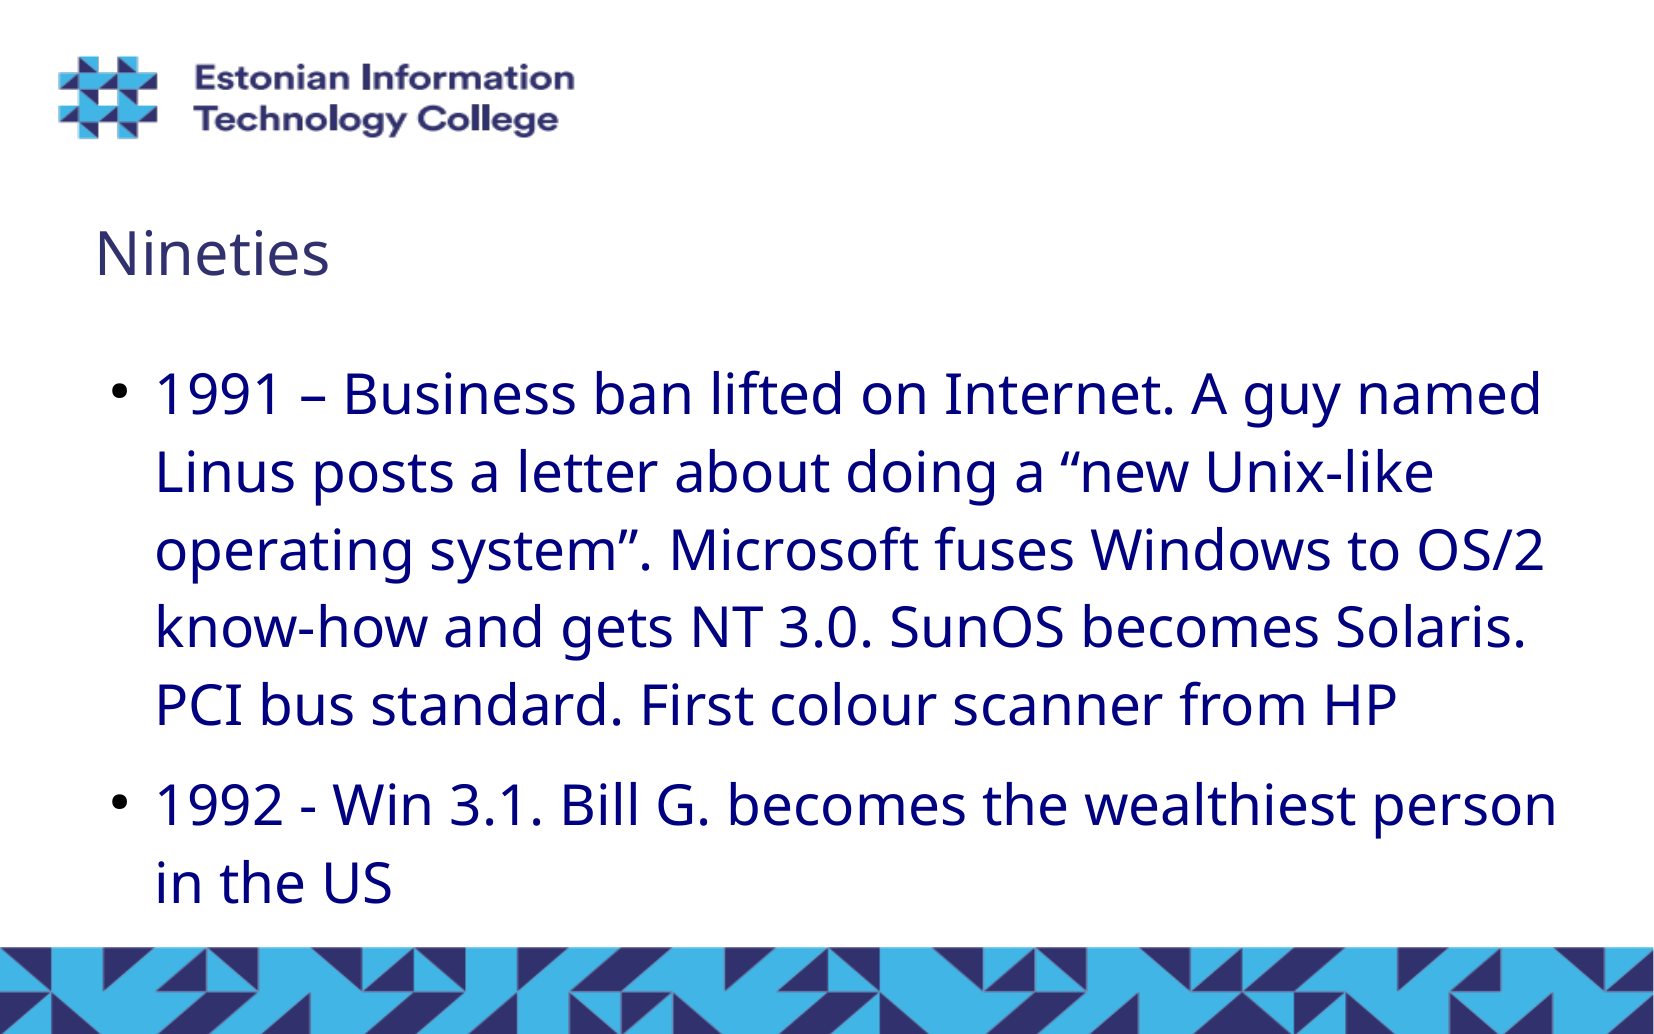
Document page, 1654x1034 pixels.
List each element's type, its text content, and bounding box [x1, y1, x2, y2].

title Nineties [94, 165, 1231, 338]
list 1991 – Business ban lifted on Internet. A guy named Linus posts a letter about doing a “new Unix-like operating system”. Microsoft fuses Windows to OS/2 know-how and gets NT 3.0. SunOS becomes Solaris. PCI bus standard. First colour scanner from HP 1992 - Win 3.1. Bill G. becomes the wealthiest person in the US [94, 354, 1607, 922]
